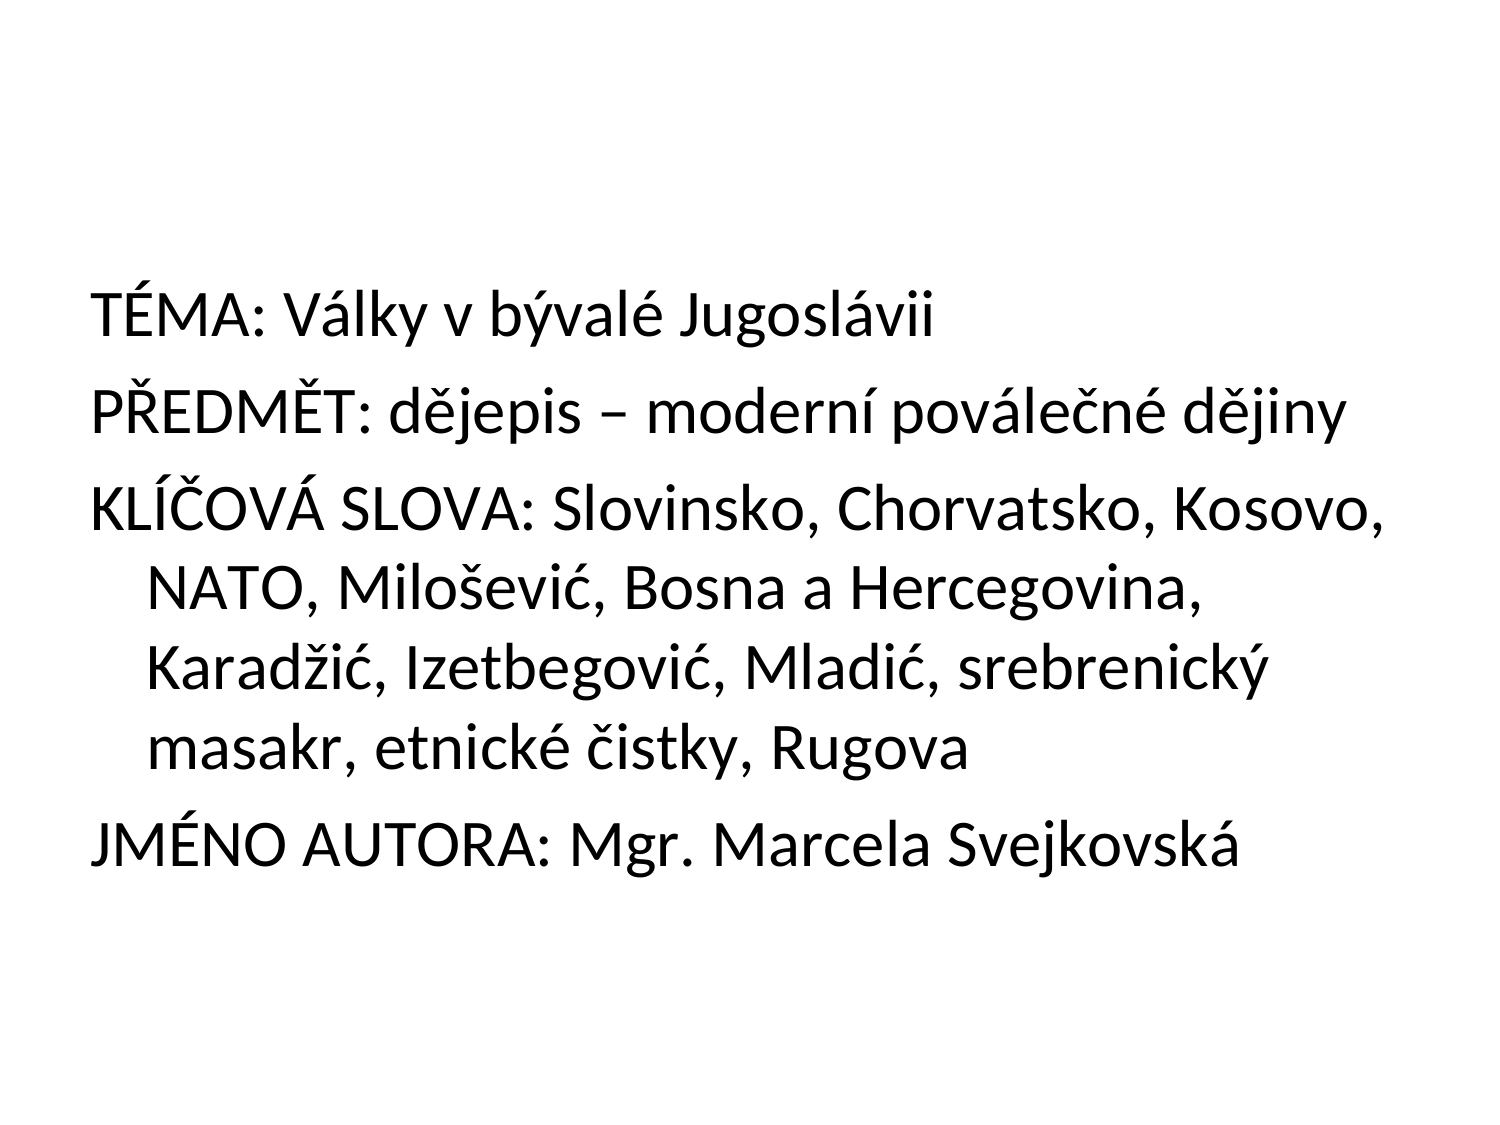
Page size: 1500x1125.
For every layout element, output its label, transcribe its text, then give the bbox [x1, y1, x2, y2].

list TÉMA: Války v bývalé Jugoslávii PŘEDMĚT: dějepis – moderní poválečné dějiny KLÍČOVÁ SLOVA: Slovinsko, Chorvatsko, Kosovo, NATO, Milošević, Bosna a Hercegovina, Karadžić, Izetbegović, Mladić, srebrenický masakr, etnické čistky, Rugova JMÉNO AUTORA: Mgr. Marcela Svejkovská [75, 262, 1426, 1006]
